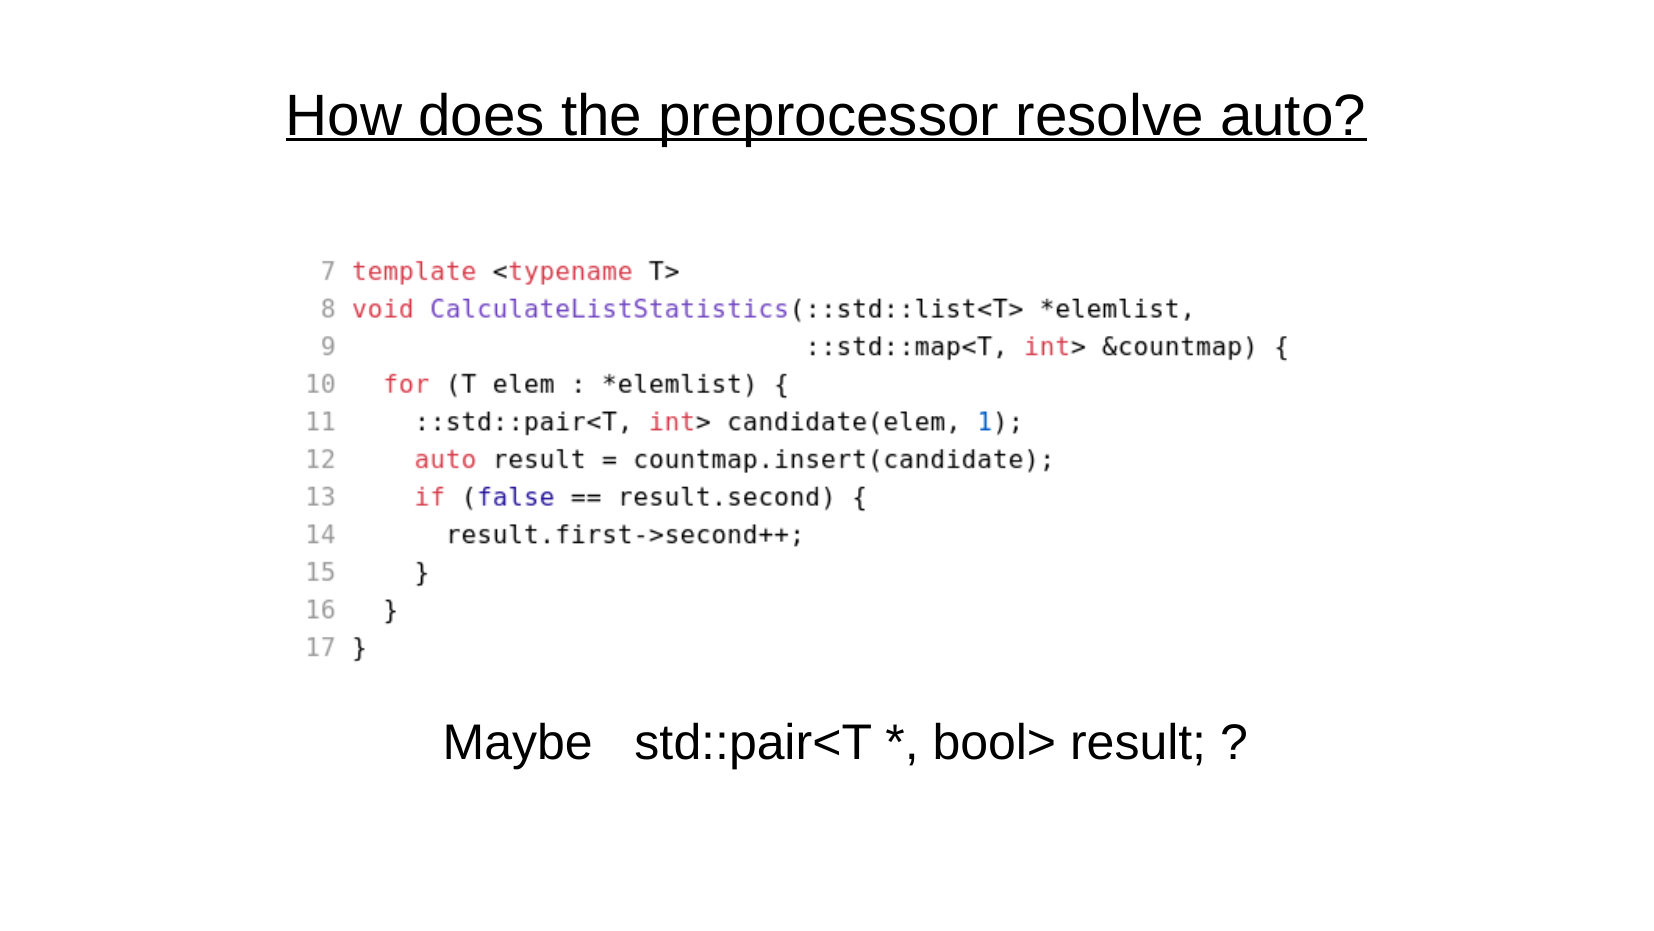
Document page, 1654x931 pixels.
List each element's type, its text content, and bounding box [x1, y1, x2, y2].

text_box Maybe std::pair<T *, bool> result; ? [427, 707, 1264, 778]
picture [285, 252, 1365, 672]
title How does the preprocessor resolve auto? [82, 37, 1571, 193]
